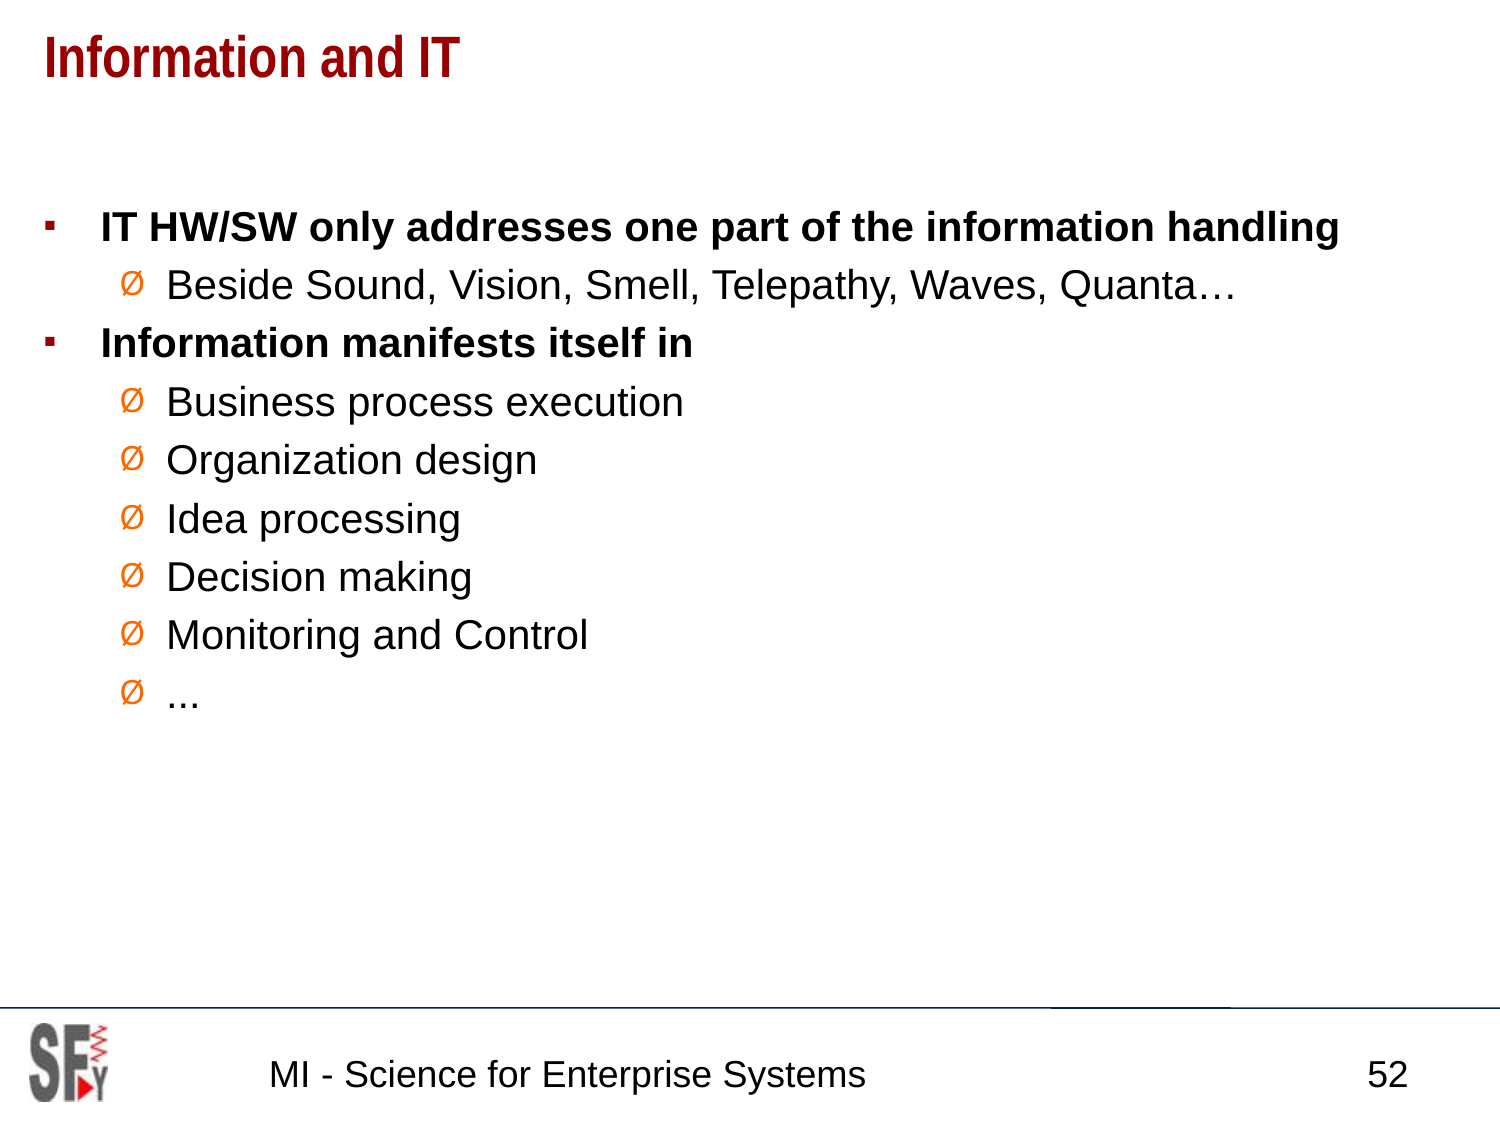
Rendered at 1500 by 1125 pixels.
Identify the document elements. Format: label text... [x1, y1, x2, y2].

footer MI - Science for Enterprise Systems [253, 1034, 1336, 1103]
title Information and IT [29, 12, 1471, 138]
list IT HW/SW only addresses one part of the information handling Beside Sound, Vision, Smell, Telepathy, Waves, Quanta… Information manifests itself in Business process execution Organization design Idea processing Decision making Monitoring and Control ... [29, 184, 1471, 988]
picture [29, 1023, 108, 1102]
slide_number <numéro> [1352, 1034, 1490, 1103]
